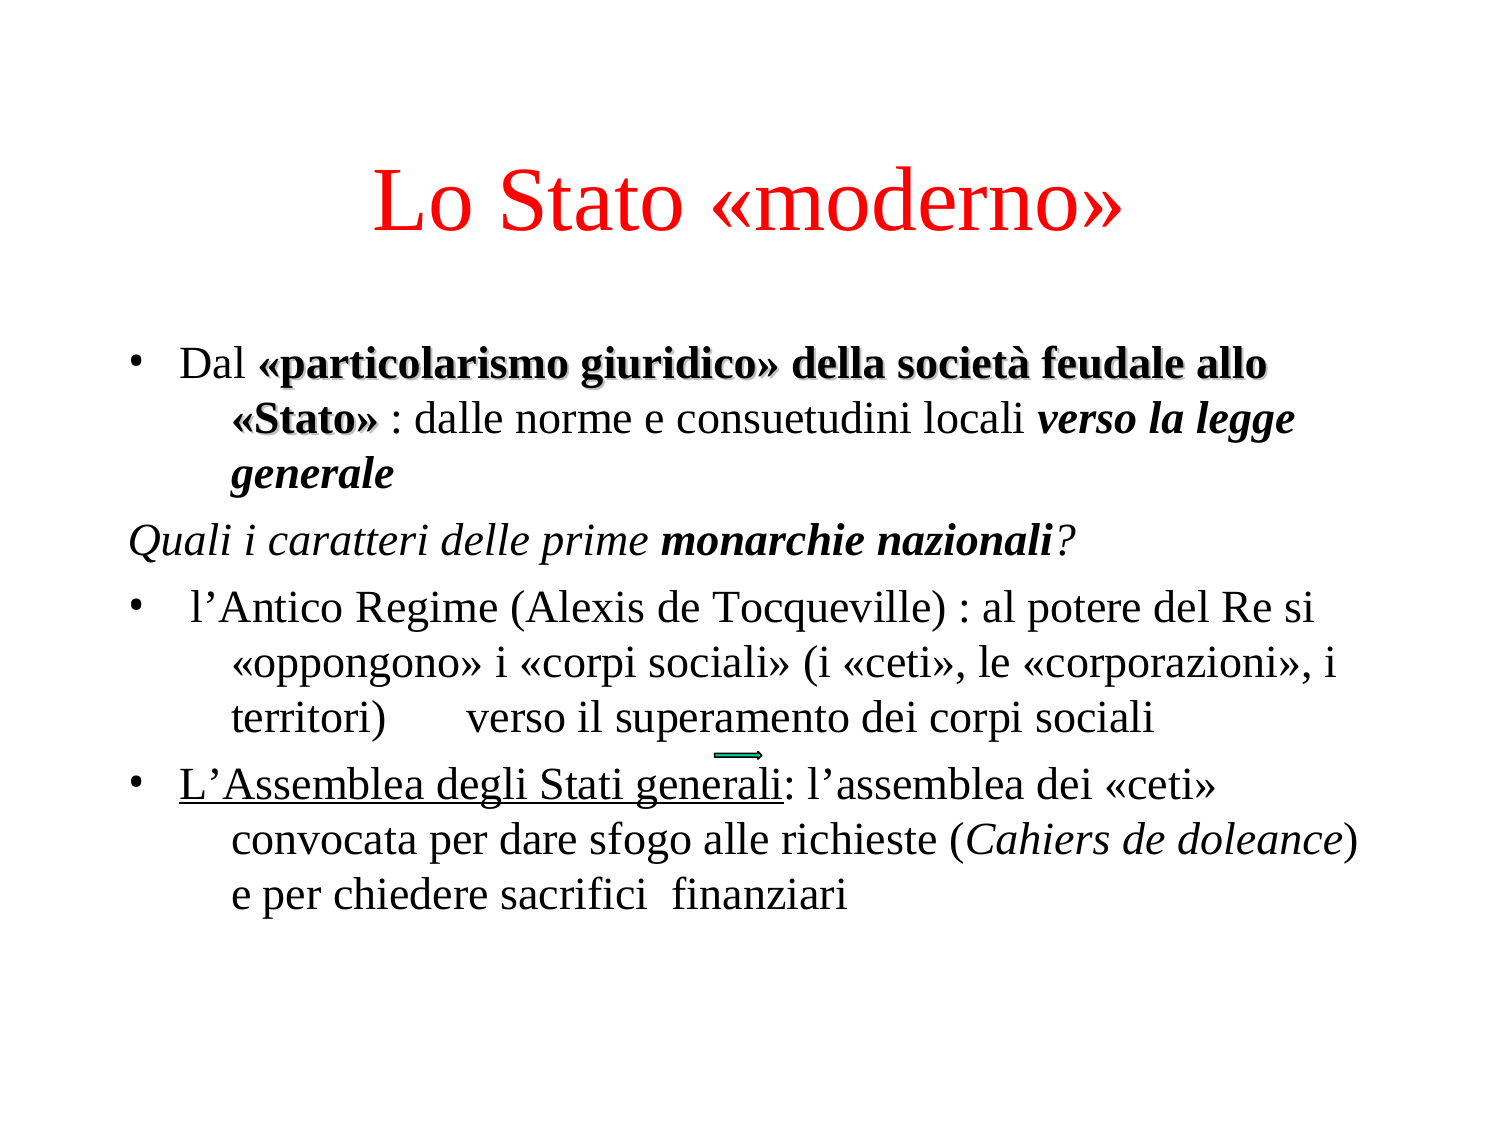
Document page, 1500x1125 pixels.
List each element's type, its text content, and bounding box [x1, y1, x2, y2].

list Dal «particolarismo giuridico» della società feudale allo «Stato» : dalle norme e consuetudini locali verso la legge generale Quali i caratteri delle prime monarchie nazionali? l’Antico Regime (Alexis de Tocqueville) : al potere del Re si «oppongono» i «corpi sociali» (i «ceti», le «corporazioni», i territori) verso il superamento dei corpi sociali L’Assemblea degli Stati generali: l’assemblea dei «ceti» convocata per dare sfogo alle richieste (Cahiers de doleance) e per chiedere sacrifici finanziari [112, 324, 1388, 1000]
title Lo Stato «moderno» [112, 99, 1388, 288]
